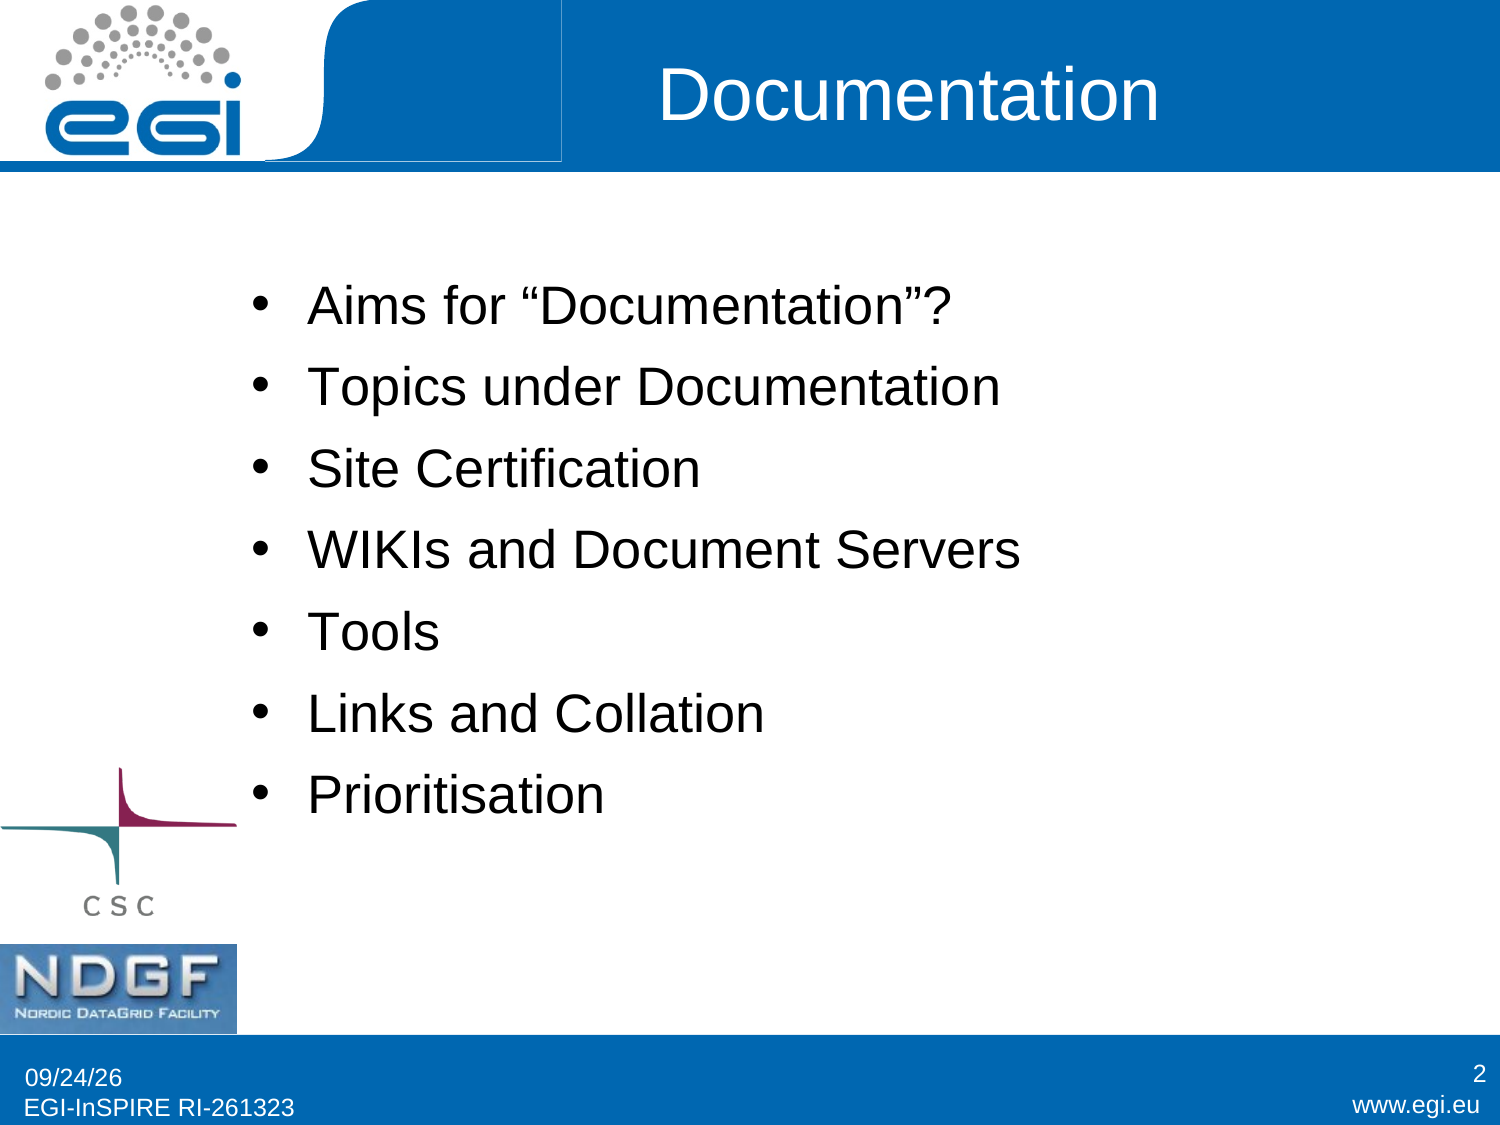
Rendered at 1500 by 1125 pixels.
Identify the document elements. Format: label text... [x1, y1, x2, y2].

text_box <number> [1151, 1042, 1500, 1103]
picture [0, 944, 237, 1034]
picture [0, 767, 236, 916]
picture [0, 0, 265, 161]
title Documentation [348, 0, 1471, 216]
list Aims for “Documentation”? Topics under Documentation Site Certification WIKIs and Document Servers Tools Links and Collation Prioritisation [236, 262, 1426, 1021]
text_box 09/13/10 [10, 1046, 361, 1107]
